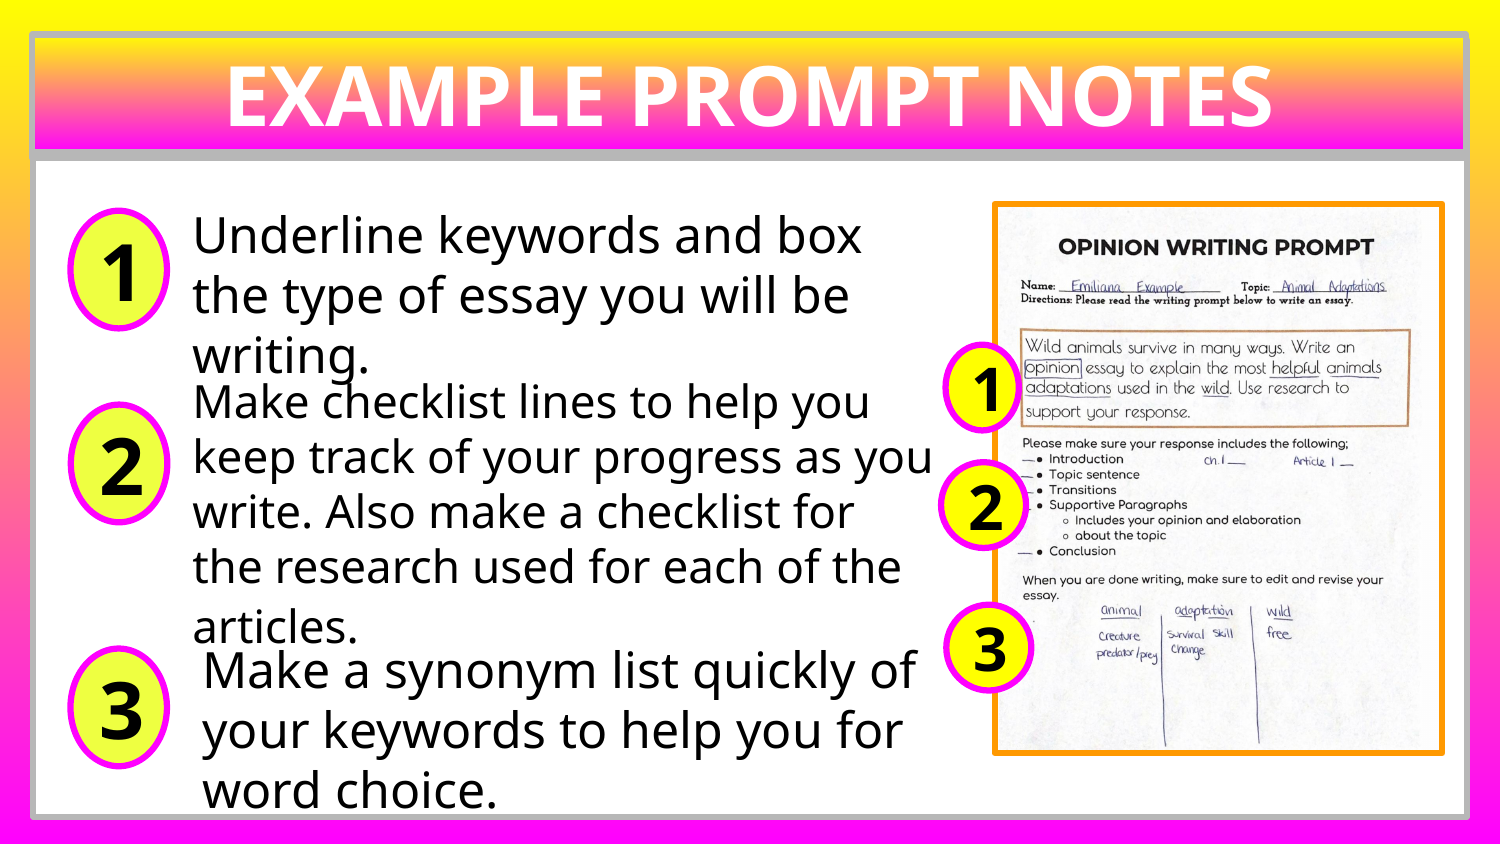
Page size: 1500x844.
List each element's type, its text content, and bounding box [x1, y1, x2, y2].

text_box Make a synonym list quickly of your keywords to help you for word choice. [187, 623, 963, 769]
picture [997, 206, 1440, 751]
text_box [32, 40, 1467, 817]
text_box 1 [70, 210, 167, 329]
text_box 3 [946, 604, 1032, 691]
text_box 2 [941, 462, 1027, 548]
text_box 1 [945, 344, 1019, 431]
text_box Make checklist lines to help you keep track of your progress as you write. Also make a checklist for the research used for each of the articles. [177, 358, 953, 627]
text_box EXAMPLE PROMPT NOTES [32, 34, 1466, 153]
text_box 3 [70, 648, 167, 767]
text_box 2 [70, 404, 168, 523]
text_box Underline keywords and box the type of essay you will be writing. [177, 188, 953, 334]
